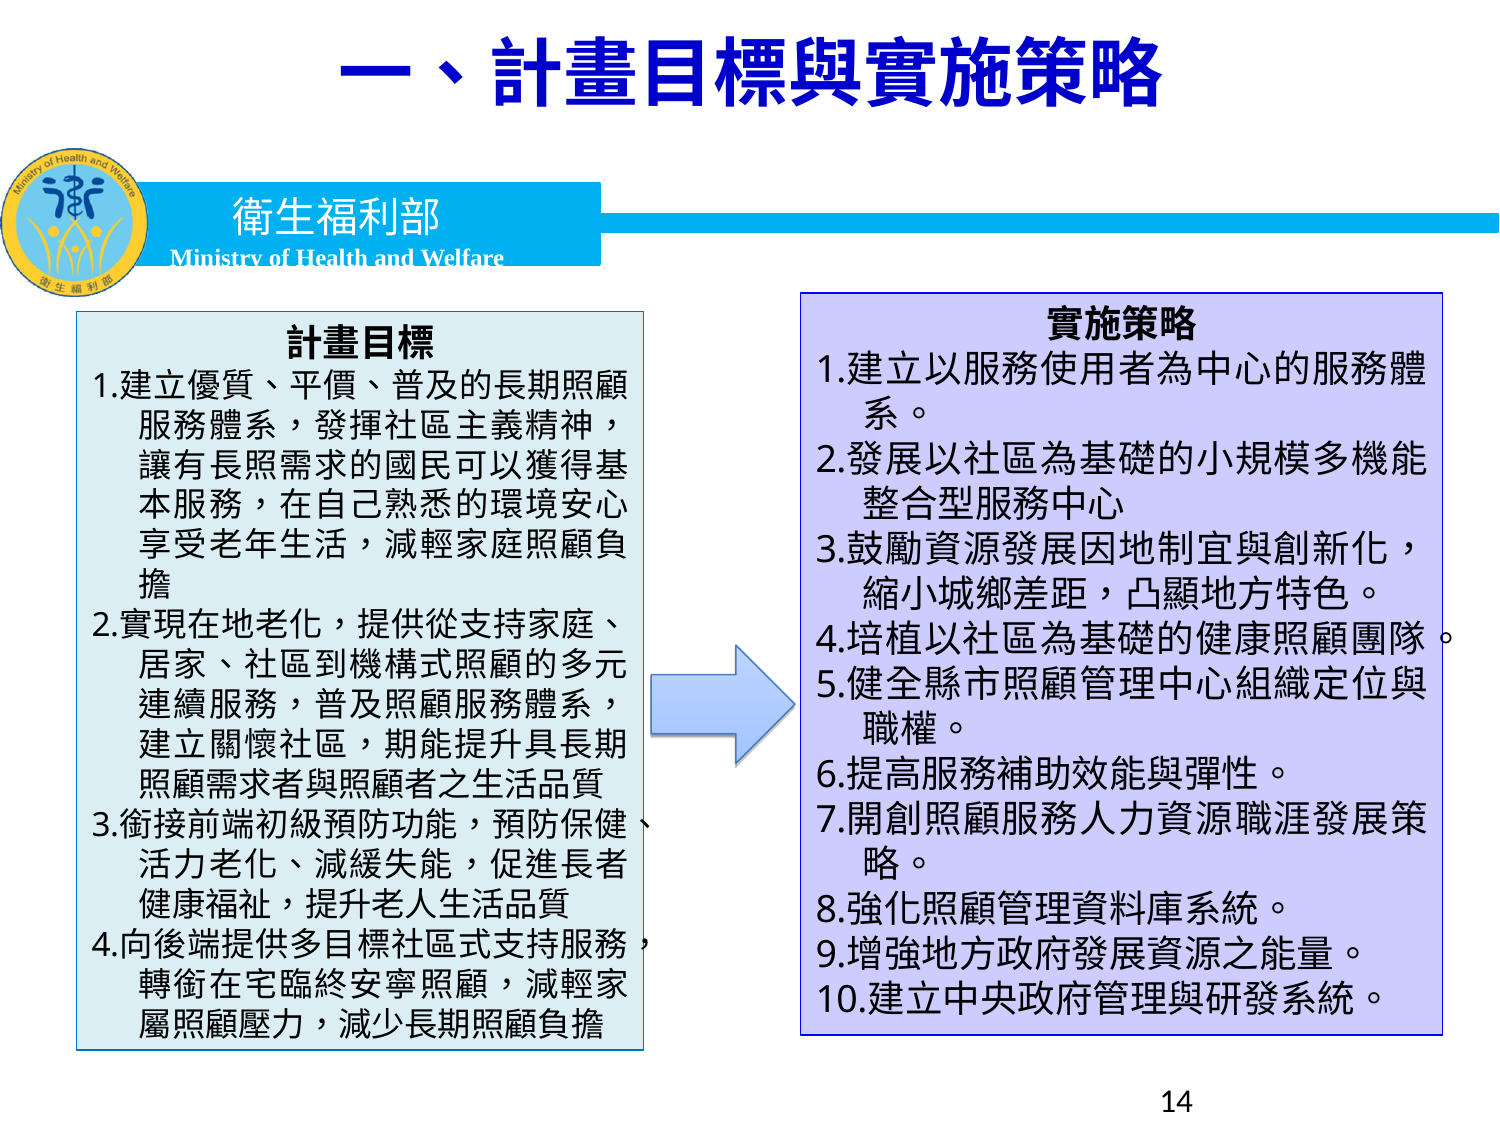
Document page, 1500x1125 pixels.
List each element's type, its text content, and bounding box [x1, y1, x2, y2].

text_box [651, 645, 796, 764]
text_box 計畫目標 建立優質、平價、普及的長期照顧服務體系，發揮社區主義精神，讓有長照需求的國民可以獲得基本服務，在自己熟悉的環境安心享受老年生活，減輕家庭照顧負擔 實現在地老化，提供從支持家庭、居家、社區到機構式照顧的多元連續服務，普及照顧服務體系，建立關懷社區，期能提升具長期照顧需求者與照顧者之生活品質 銜接前端初級預防功能，預防保健、活力老化、減緩失能，促進長者健康福祉，提升老人生活品質 向後端提供多目標社區式支持服務，轉銜在宅臨終安寧照顧，減輕家屬照顧壓力，減少長期照顧負擔 [76, 311, 644, 1019]
text_box 14 [1144, 1069, 1495, 1125]
title 一、計畫目標與實施策略 [75, 4, 1426, 138]
text_box 實施策略 建立以服務使用者為中心的服務體系。 發展以社區為基礎的小規模多機能整合型服務中心 鼓勵資源發展因地制宜與創新化，縮小城鄉差距，凸顯地方特色。 培植以社區為基礎的健康照顧團隊。 健全縣市照顧管理中心組織定位與職權。 提高服務補助效能與彈性。 開創照顧服務人力資源職涯發展策略。 強化照顧管理資料庫系統。 增強地方政府發展資源之能量。 建立中央政府管理與研發系統。 [800, 292, 1443, 1036]
